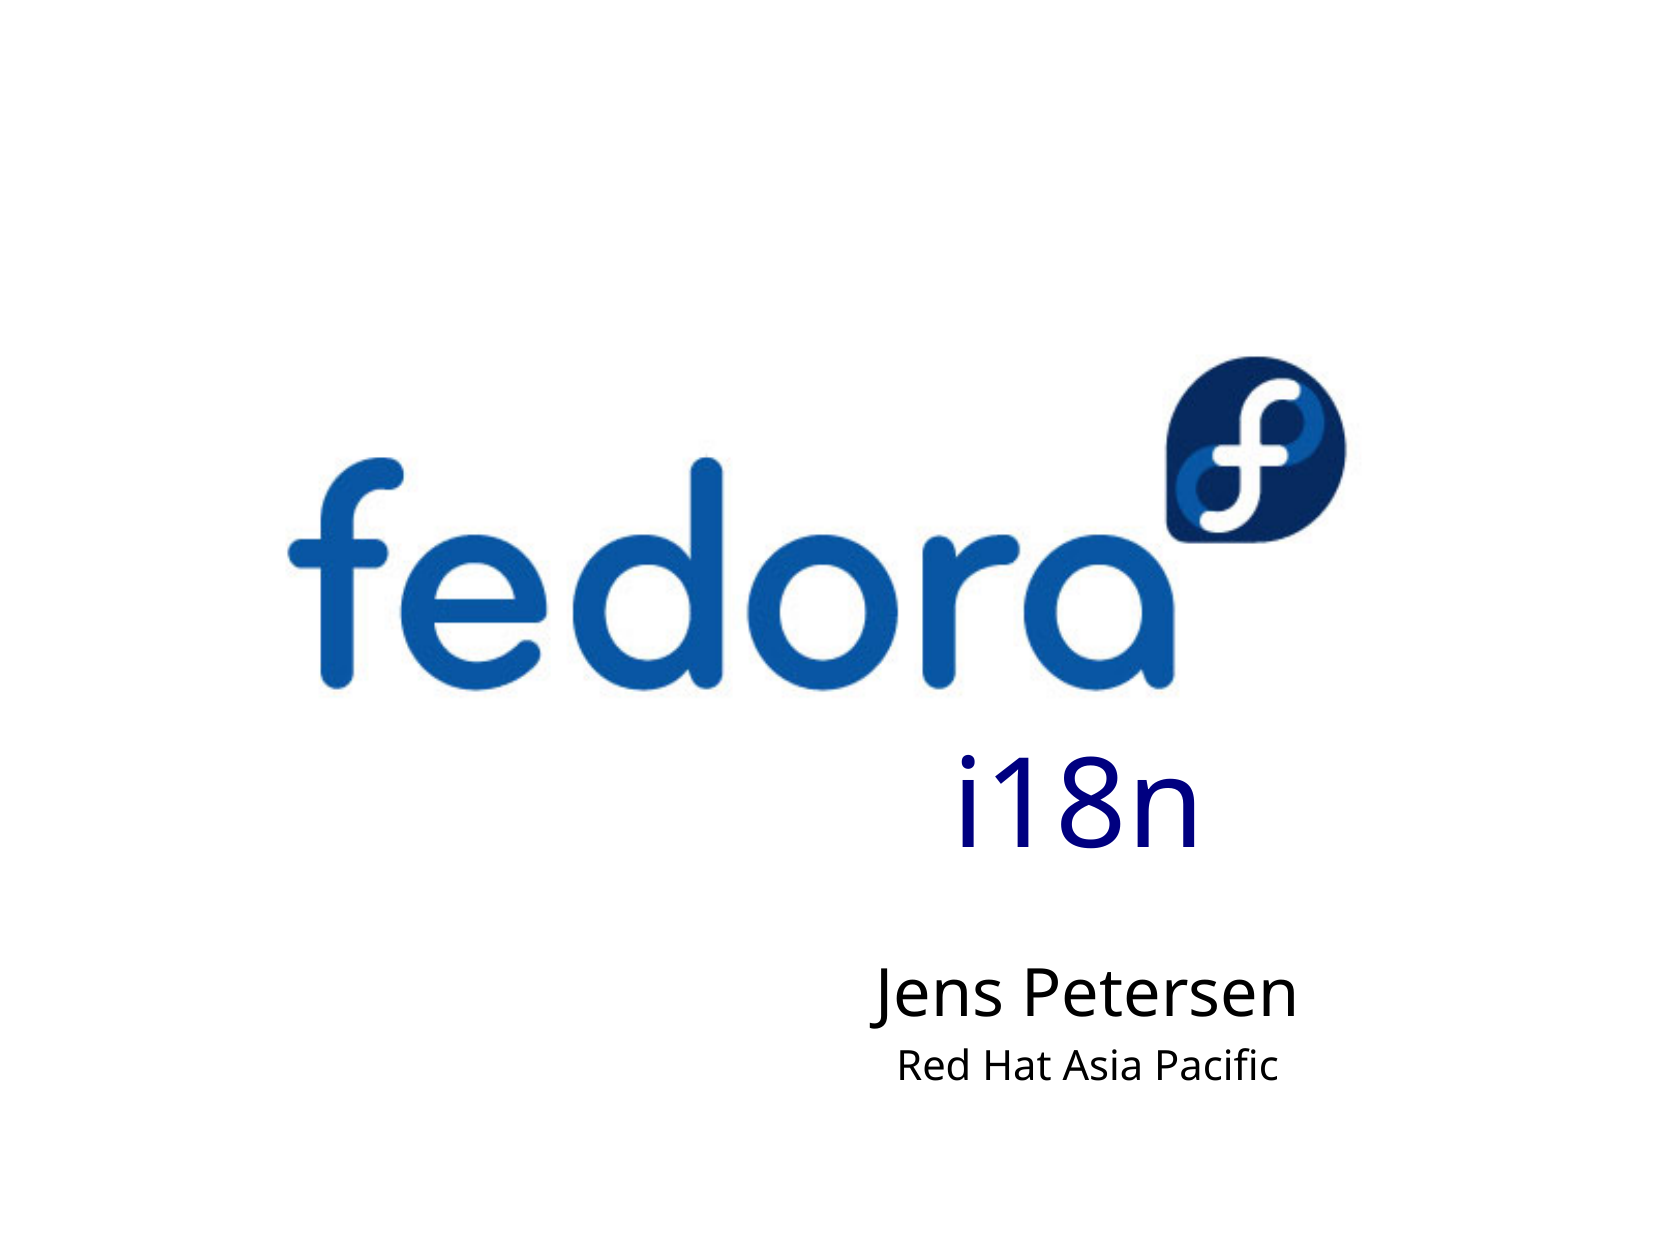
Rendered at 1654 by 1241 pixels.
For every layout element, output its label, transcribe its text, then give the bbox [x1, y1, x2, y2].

picture [253, 323, 1370, 737]
text_box i18n [937, 706, 1256, 847]
text_box Jens Petersen Red Hat Asia Pacific [825, 937, 1351, 1078]
